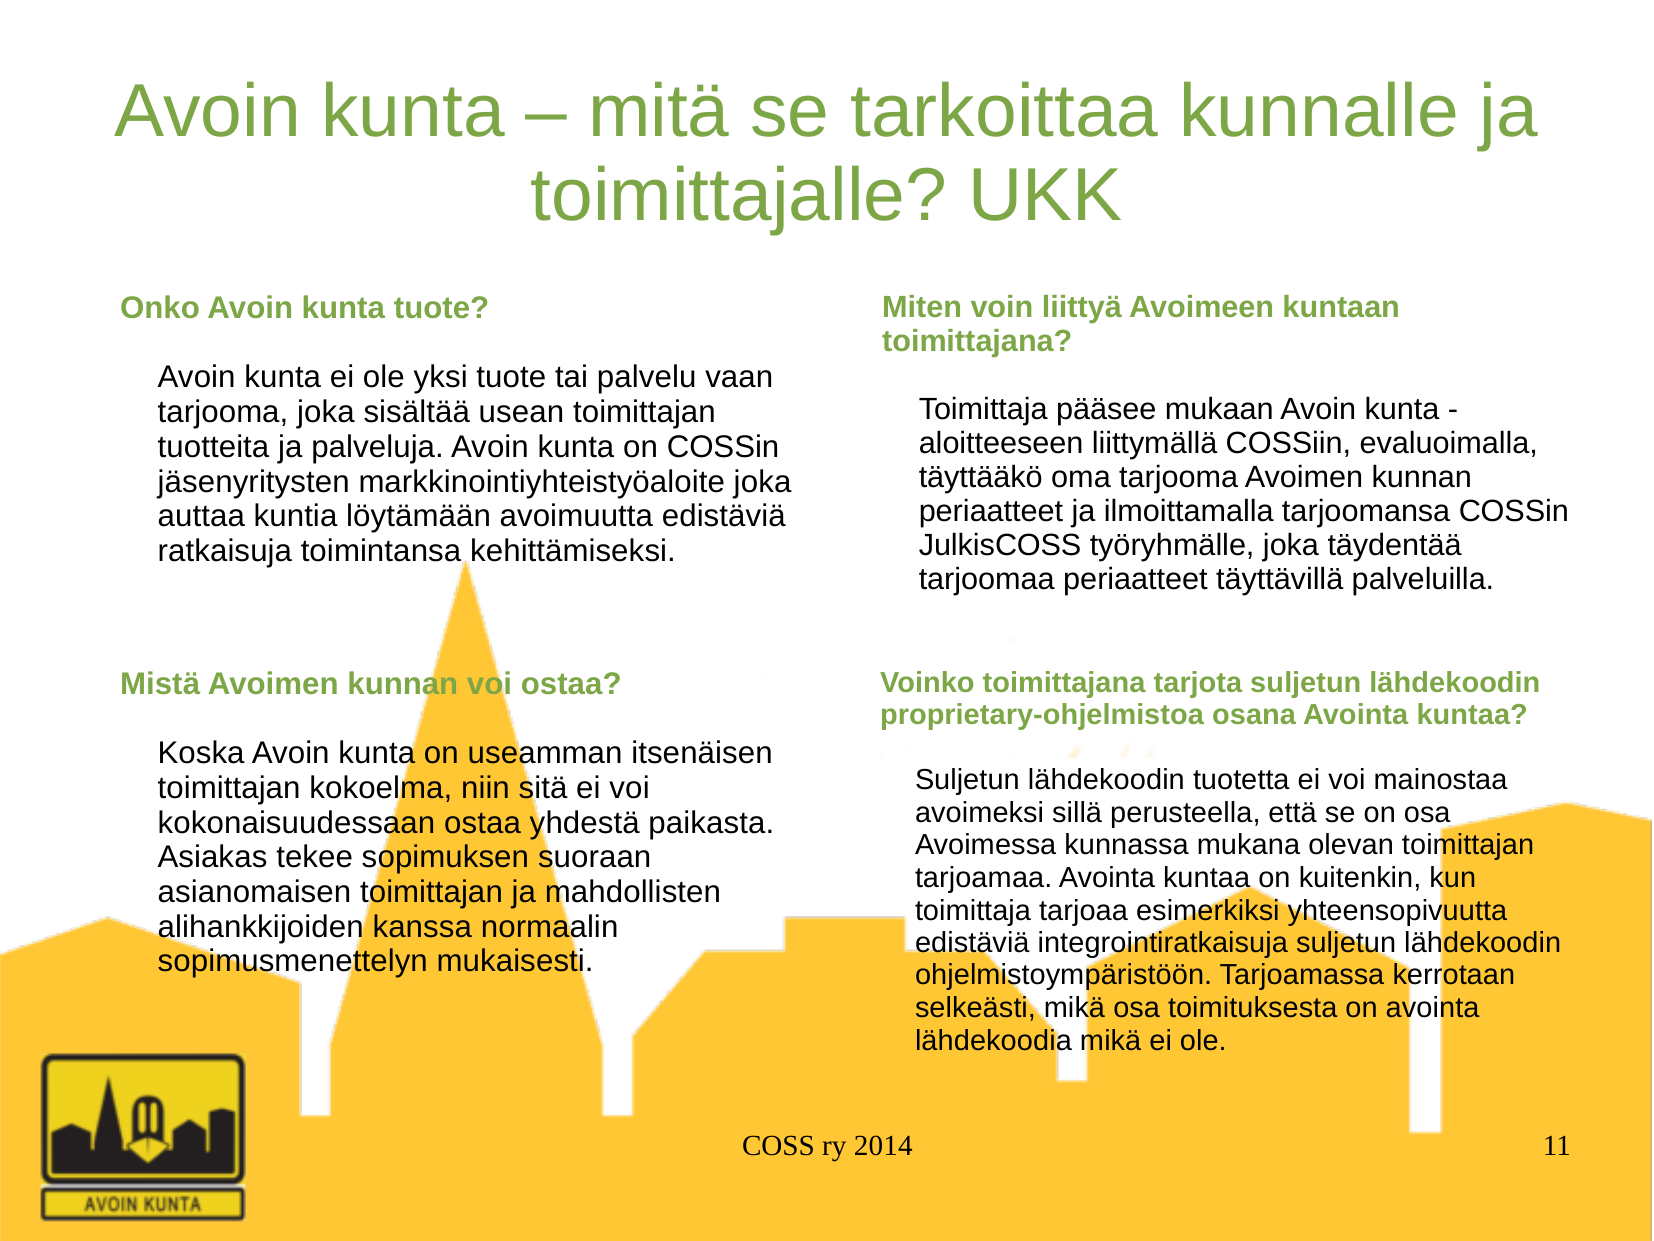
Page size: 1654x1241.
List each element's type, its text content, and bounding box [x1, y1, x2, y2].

list Onko Avoin kunta tuote? Avoin kunta ei ole yksi tuote tai palvelu vaan tarjooma, joka sisältää usean toimittajan tuotteita ja palveluja. Avoin kunta on COSSin jäsenyritysten markkinointiyhteistyöaloite joka auttaa kuntia löytämään avoimuutta edistäviä ratkaisuja toimintansa kehittämiseksi. [82, 290, 809, 634]
list Voinko toimittajana tarjota suljetun lähdekoodin proprietary-ohjelmistoa osana Avointa kuntaa? Suljetun lähdekoodin tuotetta ei voi mainostaa avoimeksi sillä perusteella, että se on osa Avoimessa kunnassa mukana olevan toimittajan tarjoamaa. Avointa kuntaa on kuitenkin, kun toimittaja tarjoaa esimerkiksi yhteensopivuutta edistäviä integrointiratkaisuja suljetun lähdekoodin ohjelmistoympäristöön. Tarjoamassa kerrotaan selkeästi, mikä osa toimituksesta on avointa lähdekoodia mikä ei ole. [845, 665, 1572, 1123]
picture [0, 24, 1654, 1241]
list Miten voin liittyä Avoimeen kuntaan toimittajana? Toimittaja pääsee mukaan Avoin kunta -aloitteeseen liittymällä COSSiin, evaluoimalla, täyttääkö oma tarjooma Avoimen kunnan periaatteet ja ilmoittamalla tarjoomansa COSSin JulkisCOSS työryhmälle, joka täydentää tarjoomaa periaatteet täyttävillä palveluilla. [845, 290, 1572, 634]
list Mistä Avoimen kunnan voi ostaa? Koska Avoin kunta on useamman itsenäisen toimittajan kokoelma, niin sitä ei voi kokonaisuudessaan ostaa yhdestä paikasta. Asiakas tekee sopimuksen suoraan asianomaisen toimittajan ja mahdollisten alihankkijoiden kanssa normaalin sopimusmenettelyn mukaisesti. [82, 665, 809, 1009]
title Avoin kunta – mitä se tarkoittaa kunnalle ja toimittajalle? UKK [82, 49, 1571, 257]
